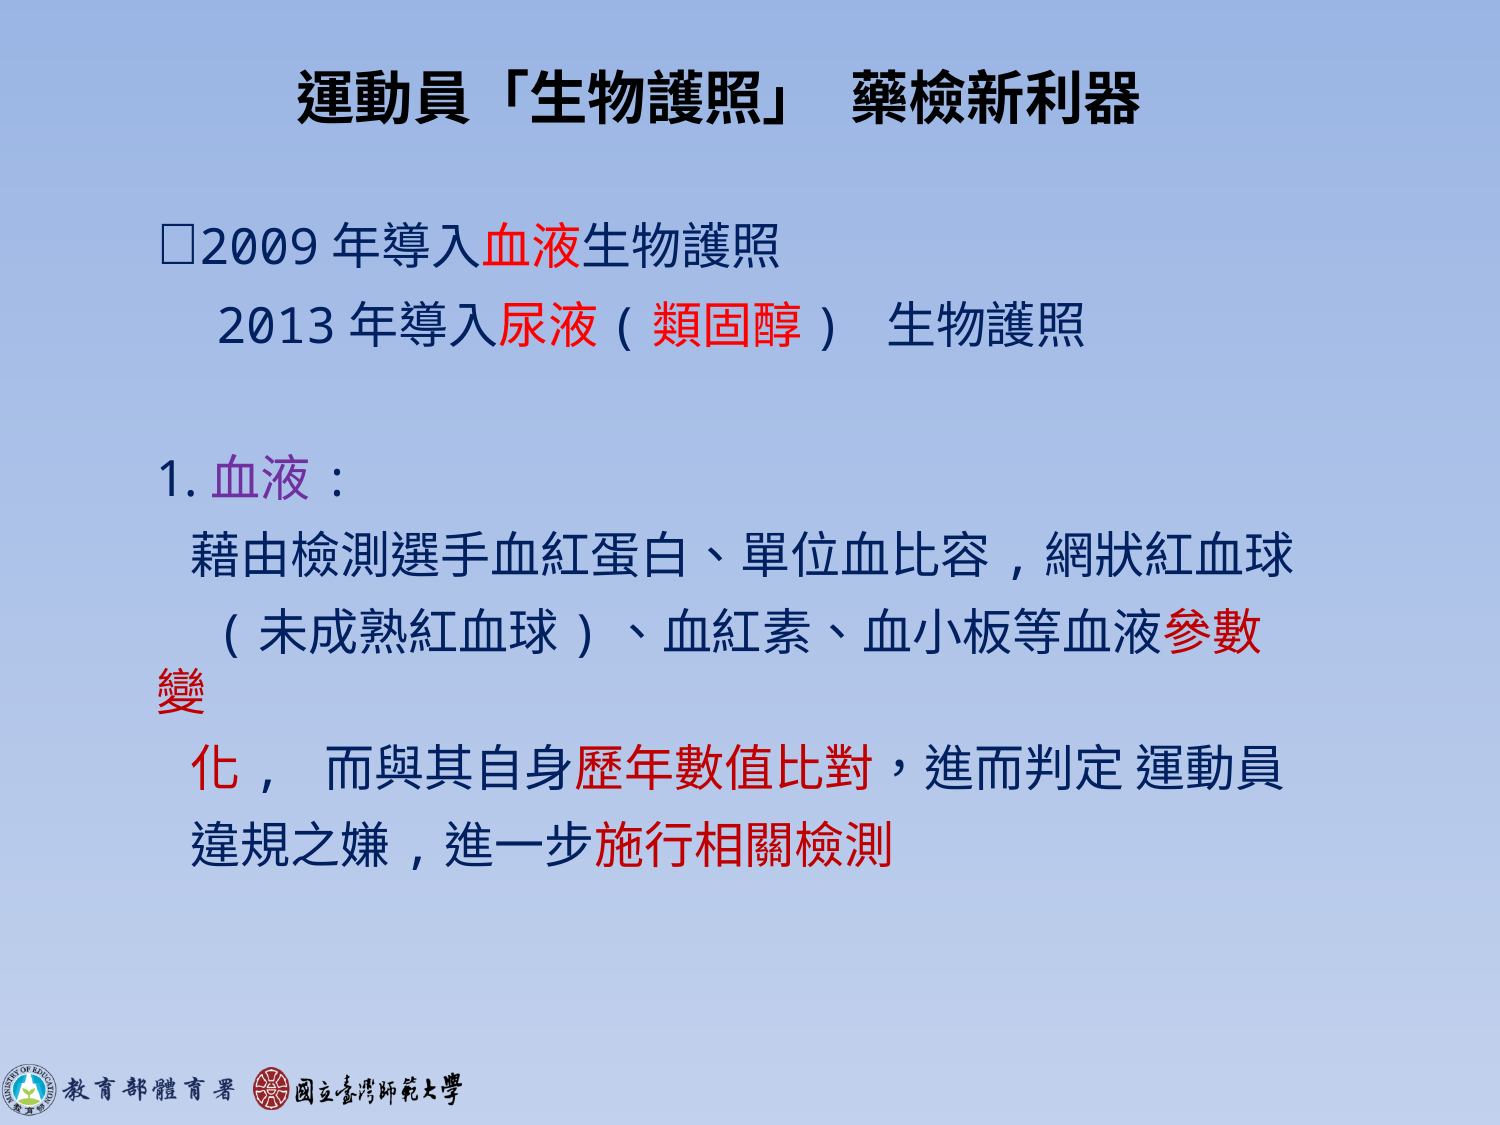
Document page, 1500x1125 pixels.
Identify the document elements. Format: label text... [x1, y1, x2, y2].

subtitle 2009年導入血液生物護照 2013年導入尿液(類固醇) 生物護照 1.血液: 藉由檢測選手血紅蛋白、單位血比容,網狀紅血球 (未成熟紅血球)、血紅素、血小板等血液參數變 化, 而與其自身歷年數值比對，進而判定 運動員 違規之嫌,進一步施行相關檢測 [140, 199, 1311, 375]
title 運動員「生物護照」 藥檢新利器 [100, 19, 1338, 173]
